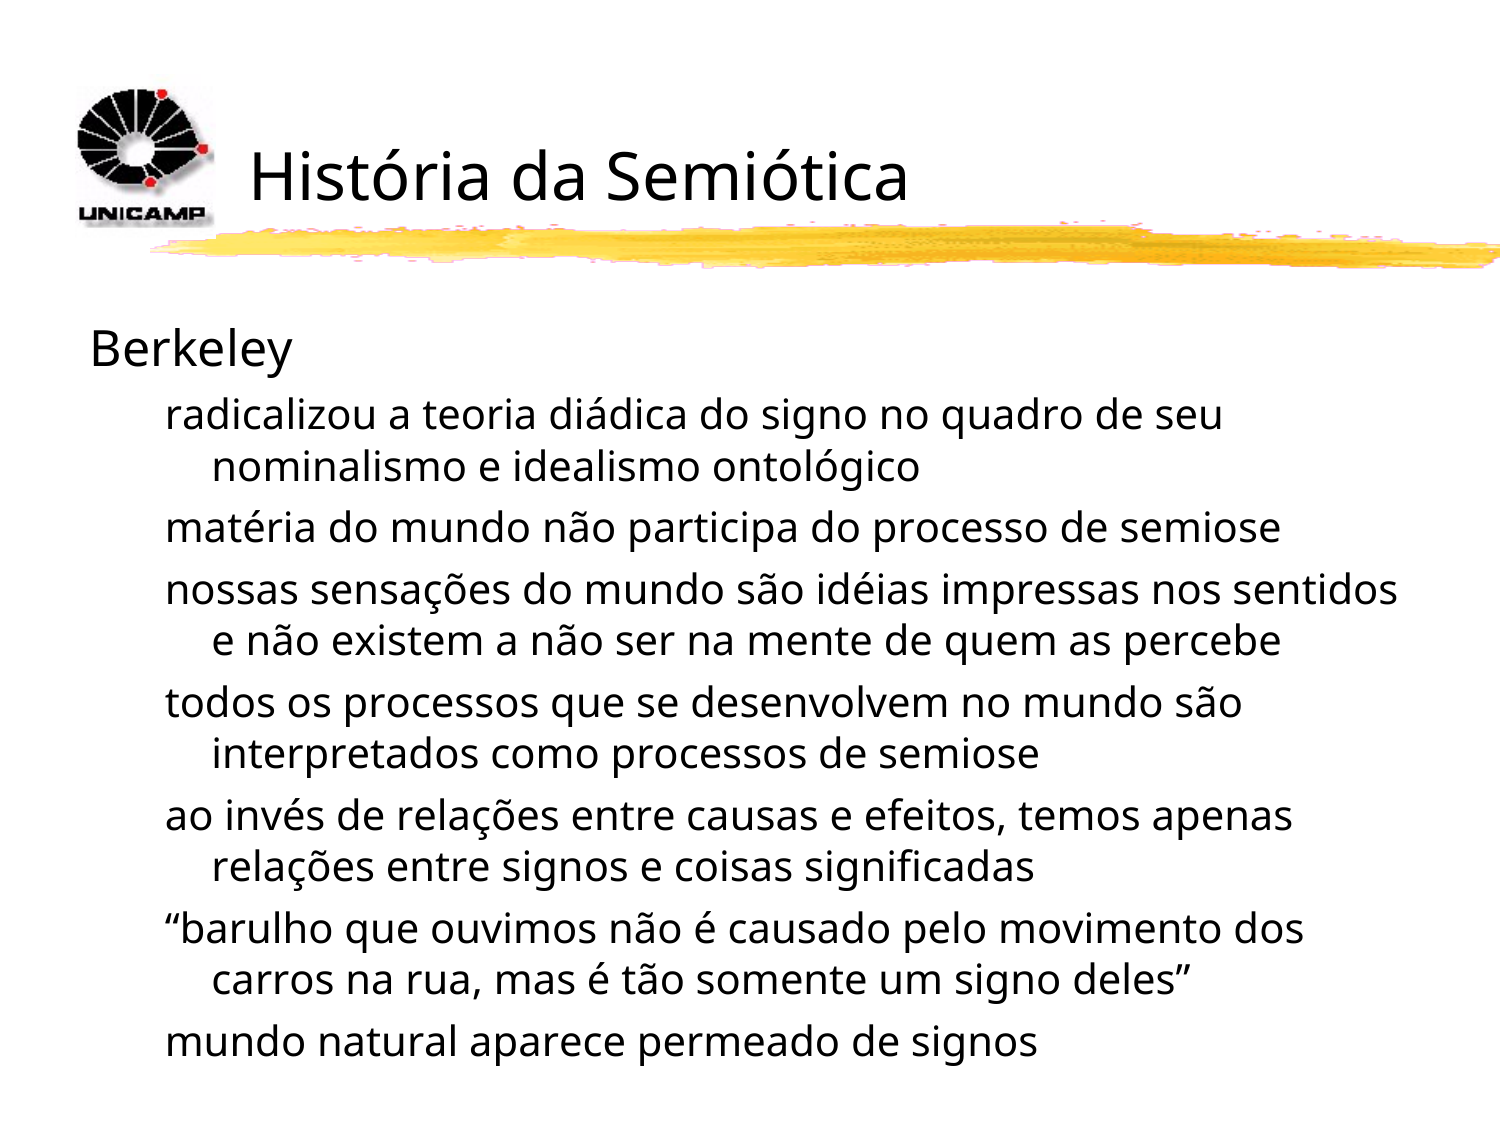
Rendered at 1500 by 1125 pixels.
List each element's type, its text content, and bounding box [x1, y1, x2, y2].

picture [75, 74, 1500, 279]
title História da Semiótica [233, 37, 1434, 225]
list Berkeley radicalizou a teoria diádica do signo no quadro de seu nominalismo e idealismo ontológico matéria do mundo não participa do processo de semiose nossas sensações do mundo são idéias impressas nos sentidos e não existem a não ser na mente de quem as percebe todos os processos que se desenvolvem no mundo são interpretados como processos de semiose ao invés de relações entre causas e efeitos, temos apenas relações entre signos e coisas significadas “barulho que ouvimos não é causado pelo movimento dos carros na rua, mas é tão somente um signo deles” mundo natural aparece permeado de signos [74, 309, 1417, 994]
